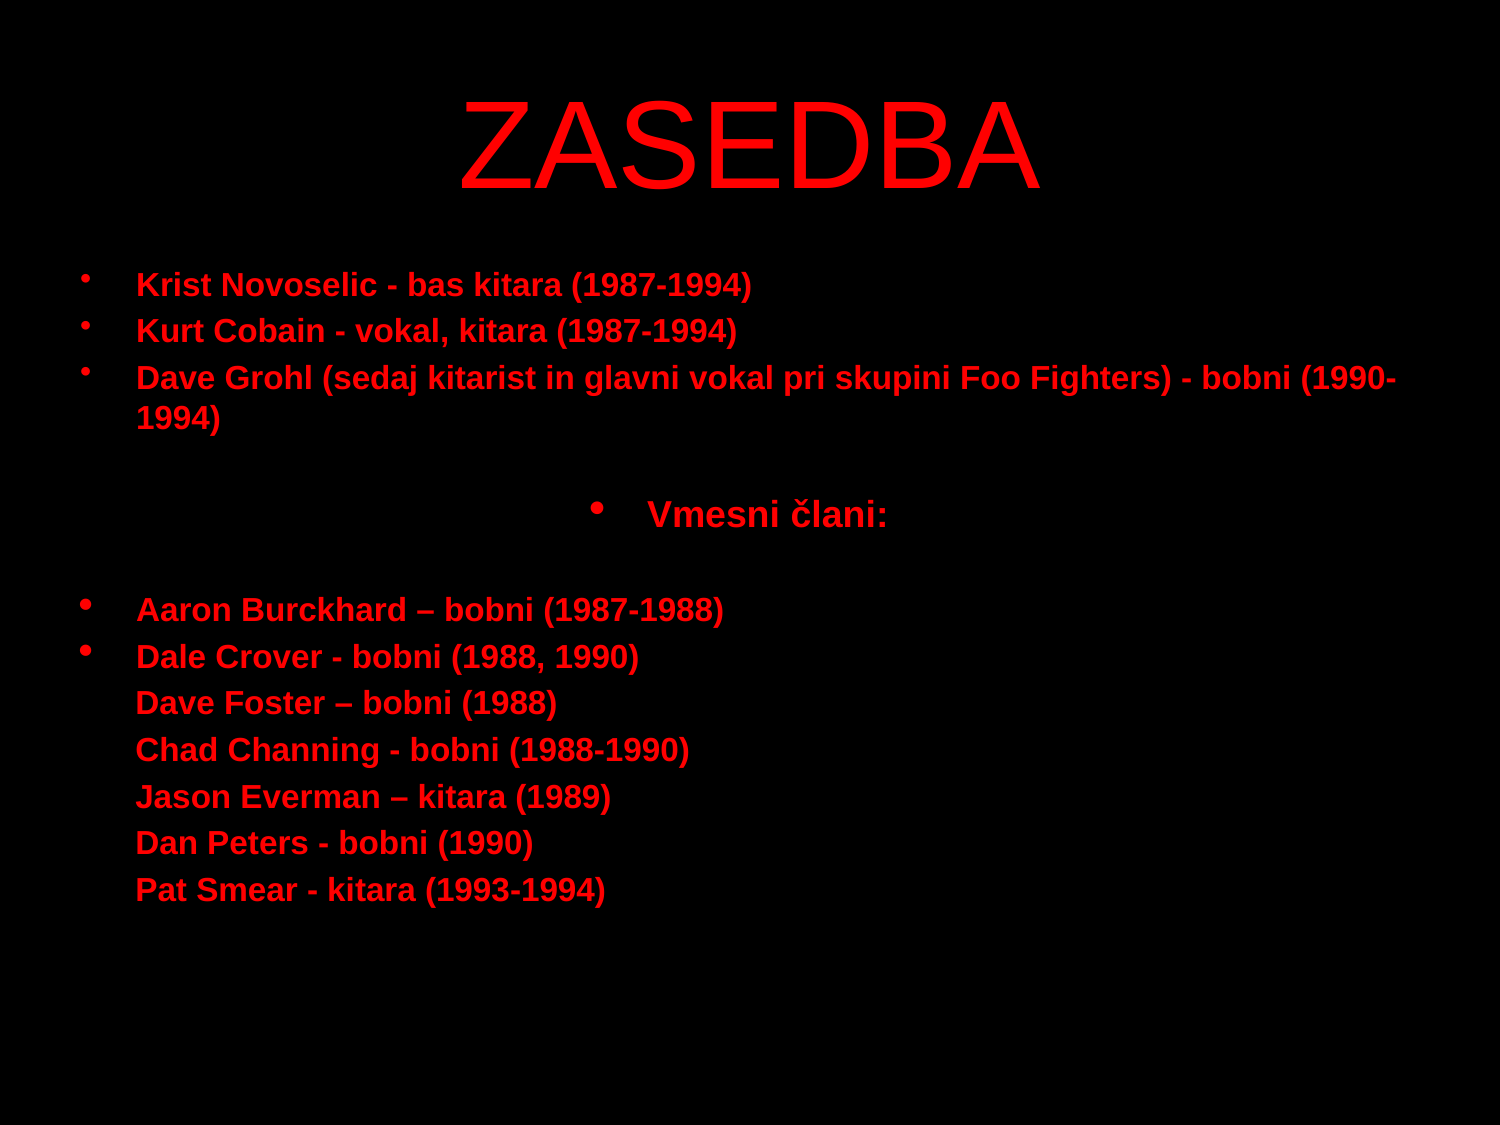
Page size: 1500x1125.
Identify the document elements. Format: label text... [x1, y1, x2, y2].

list Krist Novoselic - bas kitara (1987-1994) Kurt Cobain - vokal, kitara (1987-1994) Dave Grohl (sedaj kitarist in glavni vokal pri skupini Foo Fighters) - bobni (1990-1994) Vmesni člani: Aaron Burckhard – bobni (1987-1988) Dale Crover - bobni (1988, 1990) Dave Foster – bobni (1988) Chad Channing - bobni (1988-1990) Jason Everman – kitara (1989) Dan Peters - bobni (1990) Pat Smear - kitara (1993-1994) [64, 255, 1415, 998]
title ZASEDBA [75, 45, 1425, 233]
